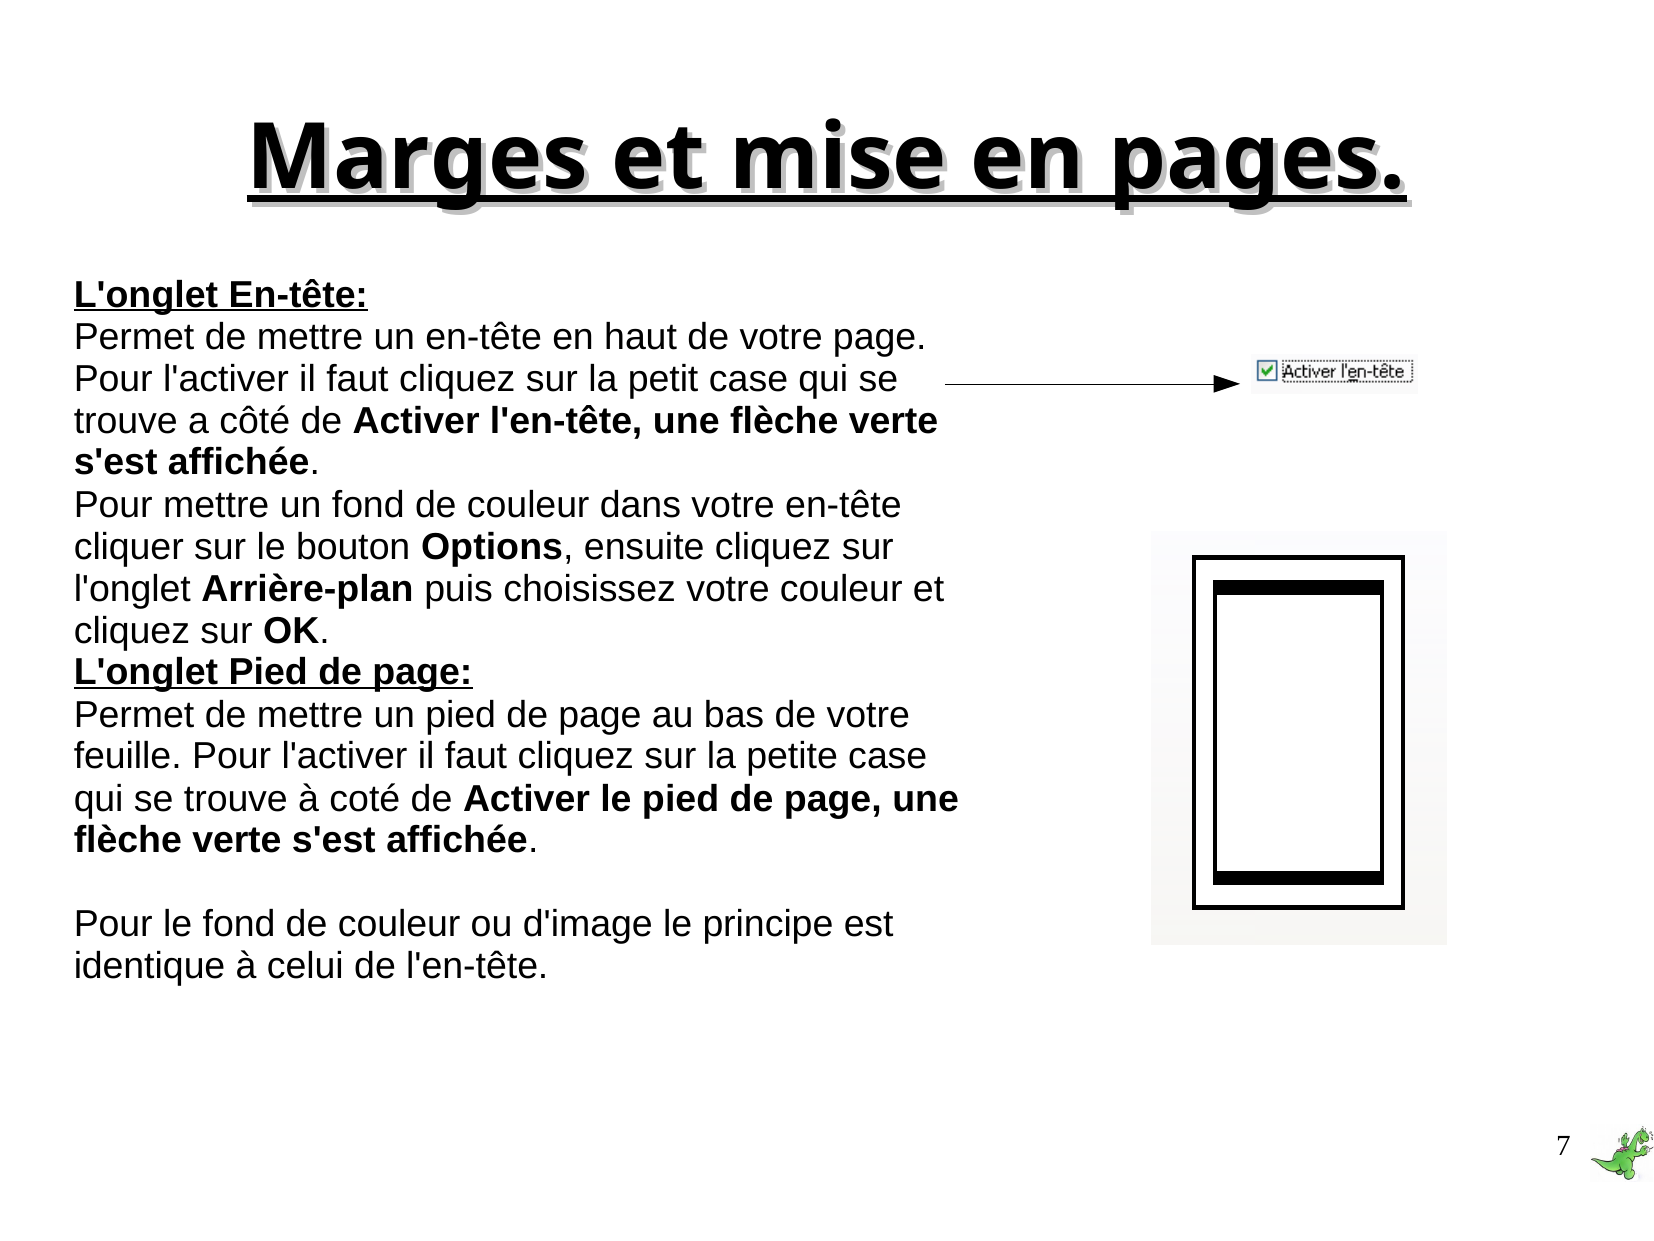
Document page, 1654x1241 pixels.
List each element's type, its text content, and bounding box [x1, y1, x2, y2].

picture [1151, 531, 1447, 945]
title Marges et mise en pages. [82, 49, 1571, 257]
text_box L'onglet En-tête: Permet de mettre un en-tête en haut de votre page. Pour l'activer il faut cliquez sur la petit case qui se trouve a côté de Activer l'en-tête, une flèche verte s'est affichée. Pour mettre un fond de couleur dans votre en-tête cliquer sur le bouton Options, ensuite cliquez sur l'onglet Arrière-plan puis choisissez votre couleur et cliquez sur OK. L'onglet Pied de page: Permet de mettre un pied de page au bas de votre feuille. Pour l'activer il faut cliquez sur la petite case qui se trouve à coté de Activer le pied de page, une flèche verte s'est affichée. Pour le fond de couleur ou d'image le principe est identique à celui de l'en-tête. [59, 265, 975, 1007]
picture [1590, 1124, 1654, 1182]
picture [1251, 354, 1418, 394]
